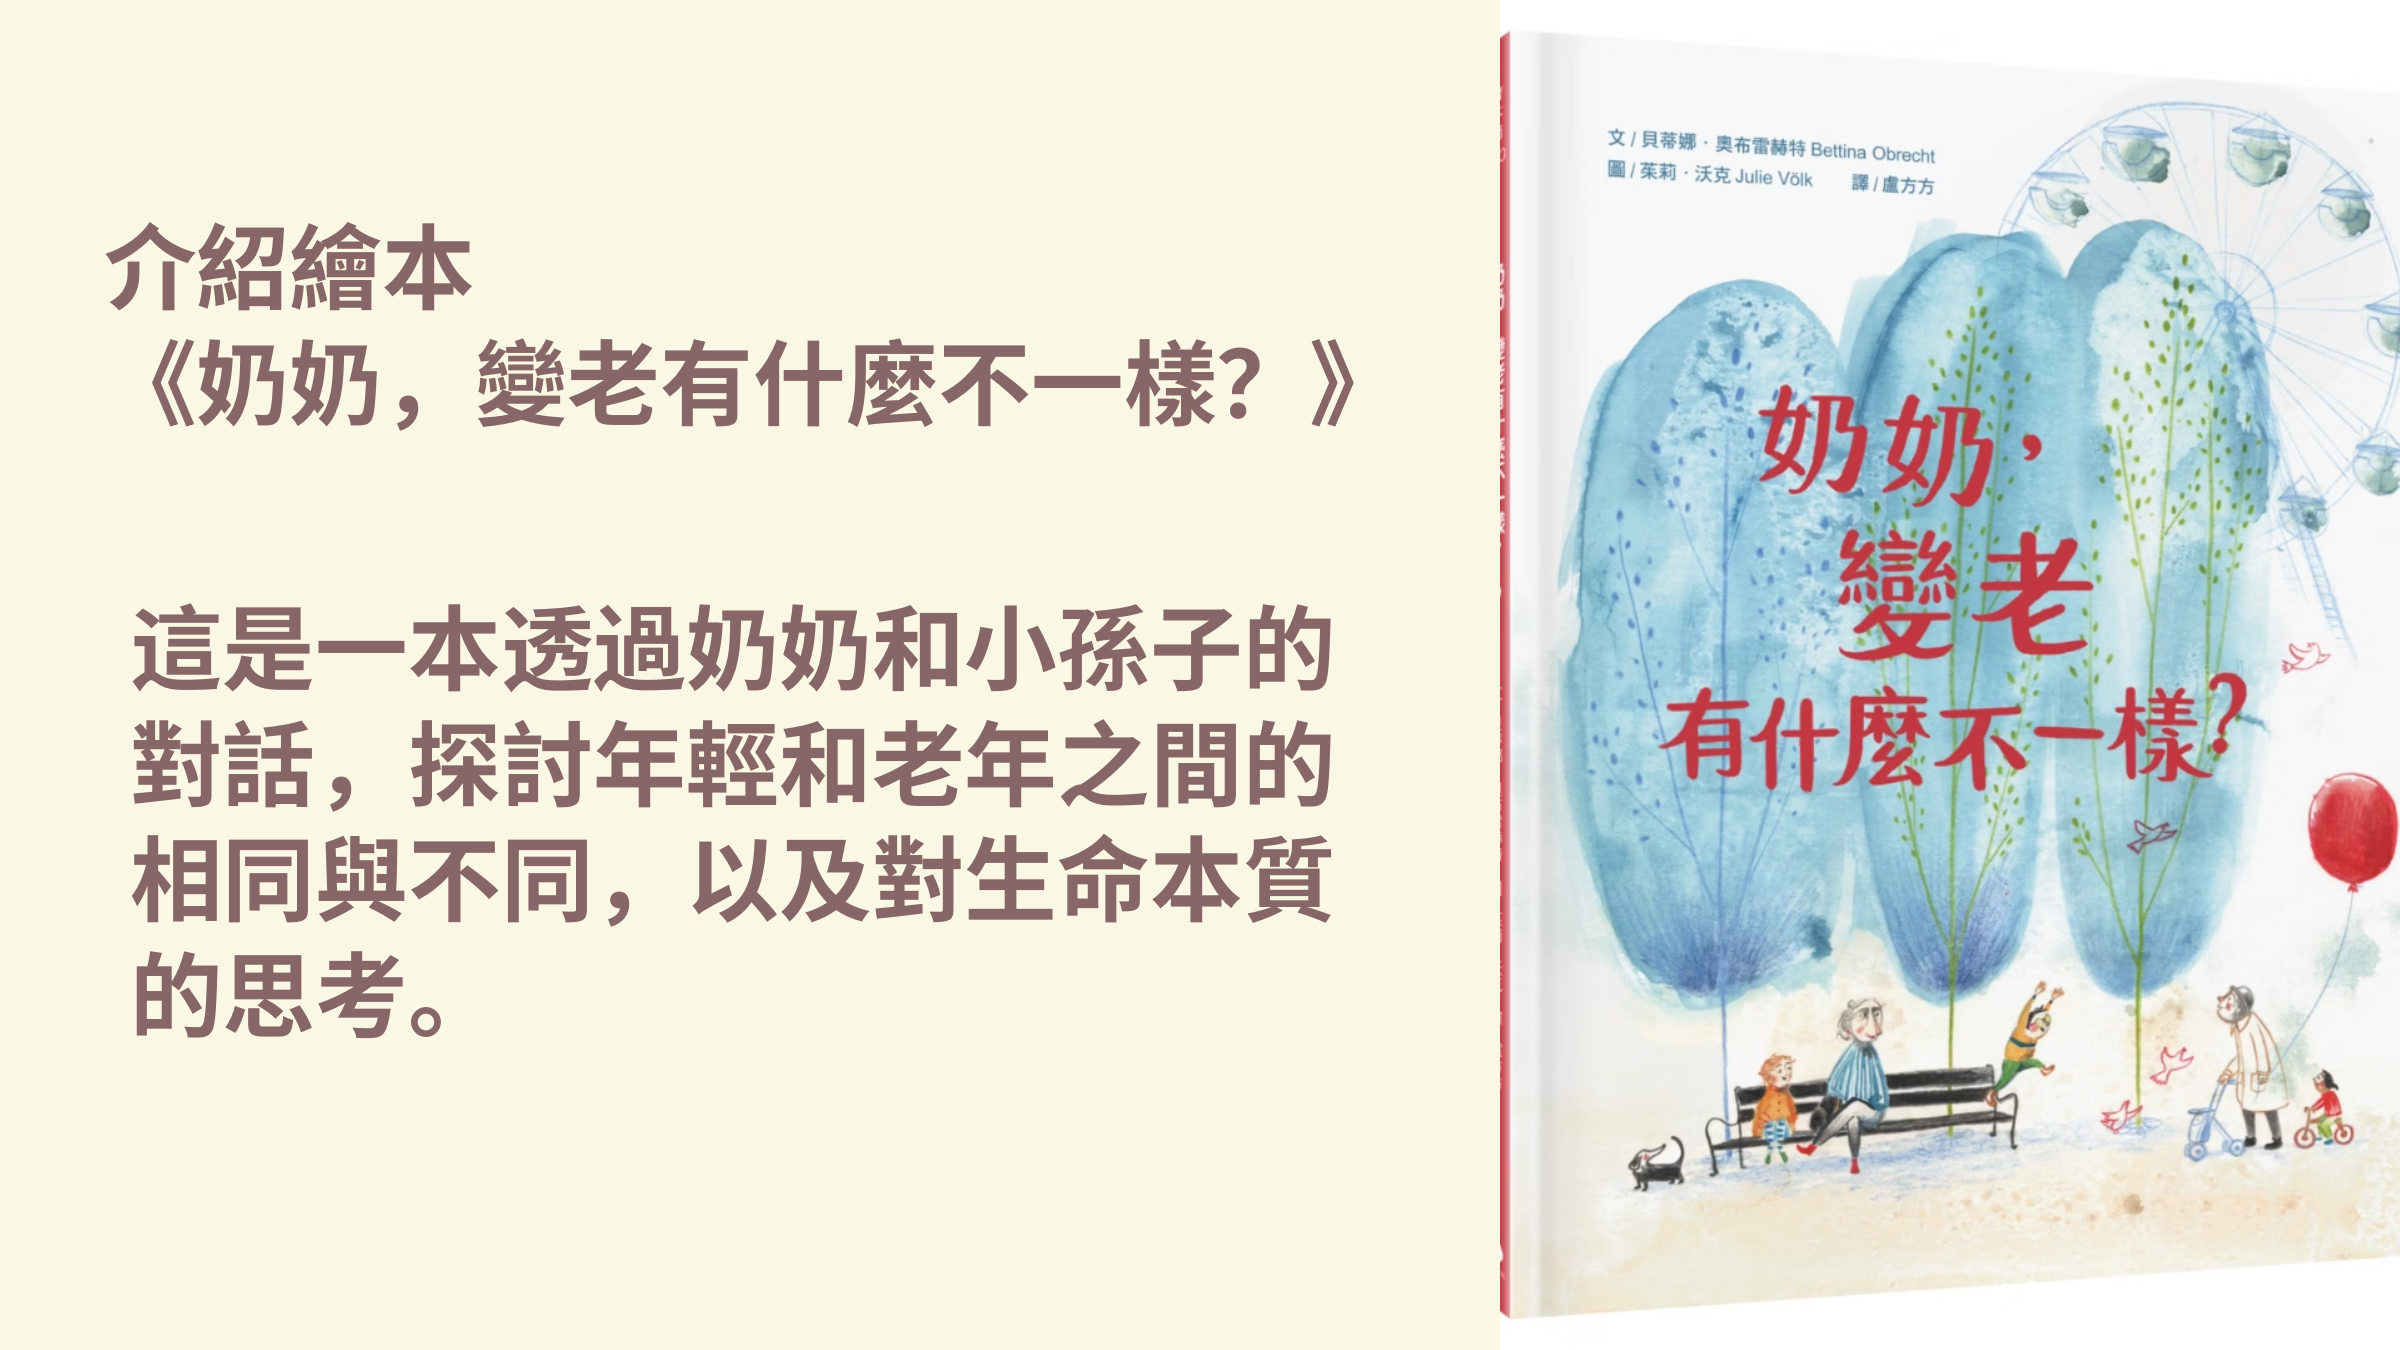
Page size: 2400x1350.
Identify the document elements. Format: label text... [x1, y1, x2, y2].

text_box 介紹繪本 《奶奶，變老有什麼不一樣？》 [104, 206, 1473, 438]
text_box 這是一本透過奶奶和小孫子的對話，探討年輕和老年之間的相同與不同，以及對生命本質的思考。 [130, 587, 1370, 1052]
picture [1500, 0, 2400, 1350]
